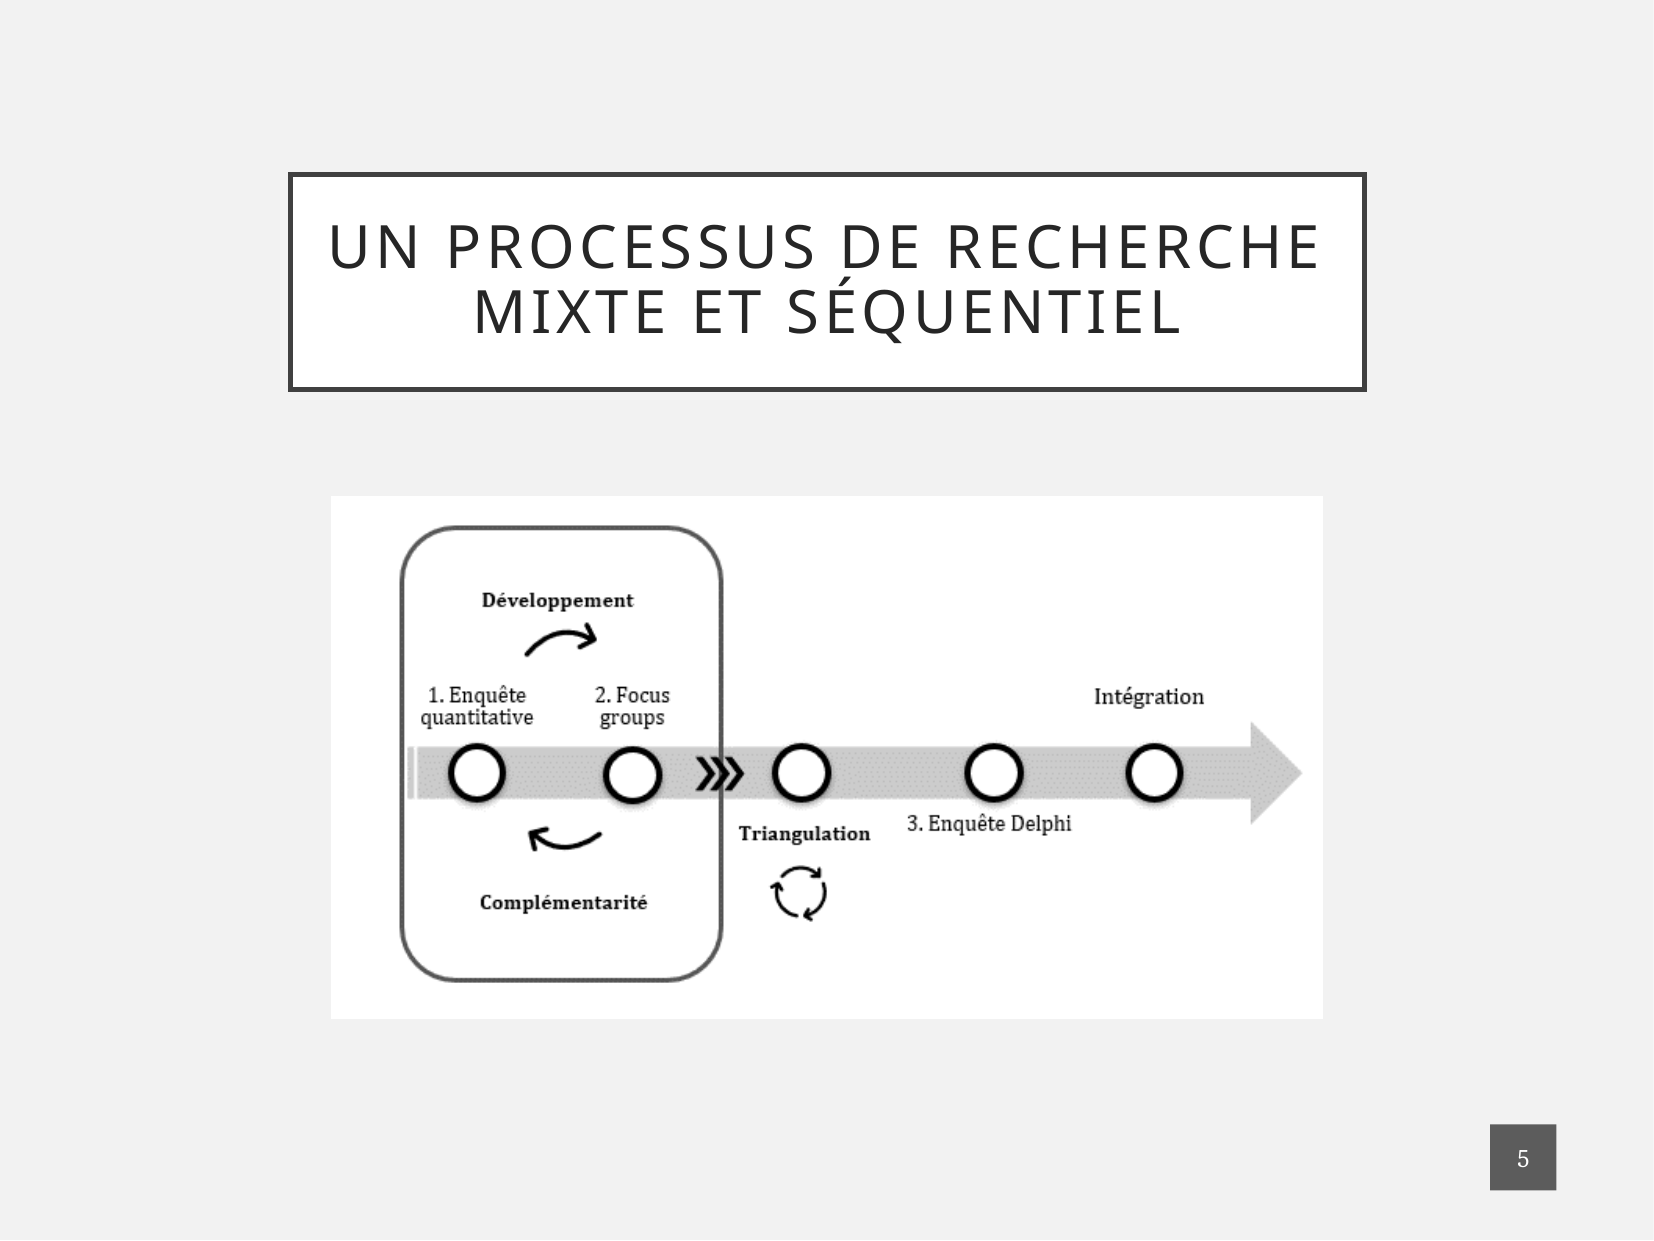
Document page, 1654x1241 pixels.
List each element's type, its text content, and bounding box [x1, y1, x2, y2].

title Un processus de recherche mixte et séquentiel [290, 174, 1365, 390]
text_box [1490, 1124, 1557, 1191]
picture [331, 496, 1323, 1019]
